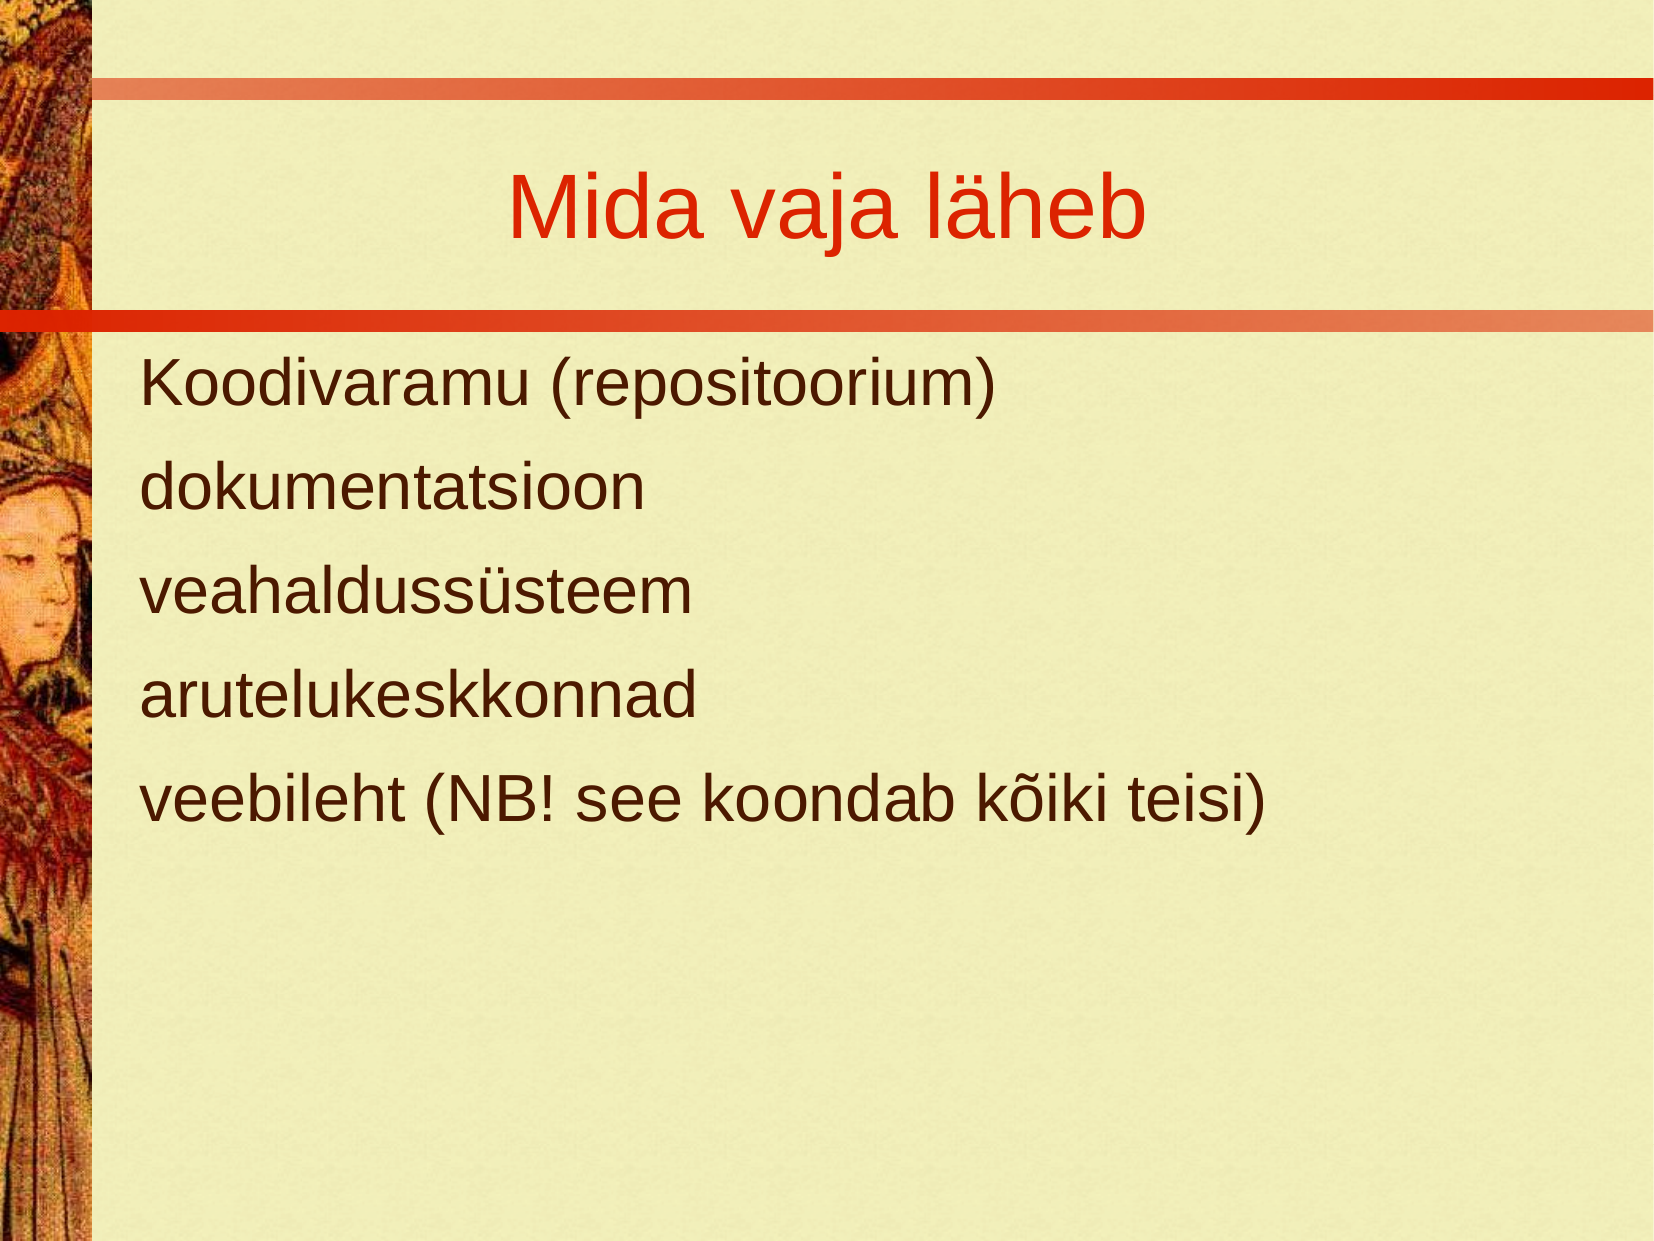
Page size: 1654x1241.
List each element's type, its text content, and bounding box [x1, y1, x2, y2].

title Mida vaja läheb [121, 102, 1534, 311]
list Koodivaramu (repositoorium) dokumentatsioon veahaldussüsteem arutelukeskkonnad veebileht (NB! see koondab kõiki teisi) [121, 344, 1534, 1127]
picture [0, 0, 1654, 310]
picture [0, 332, 1654, 1241]
